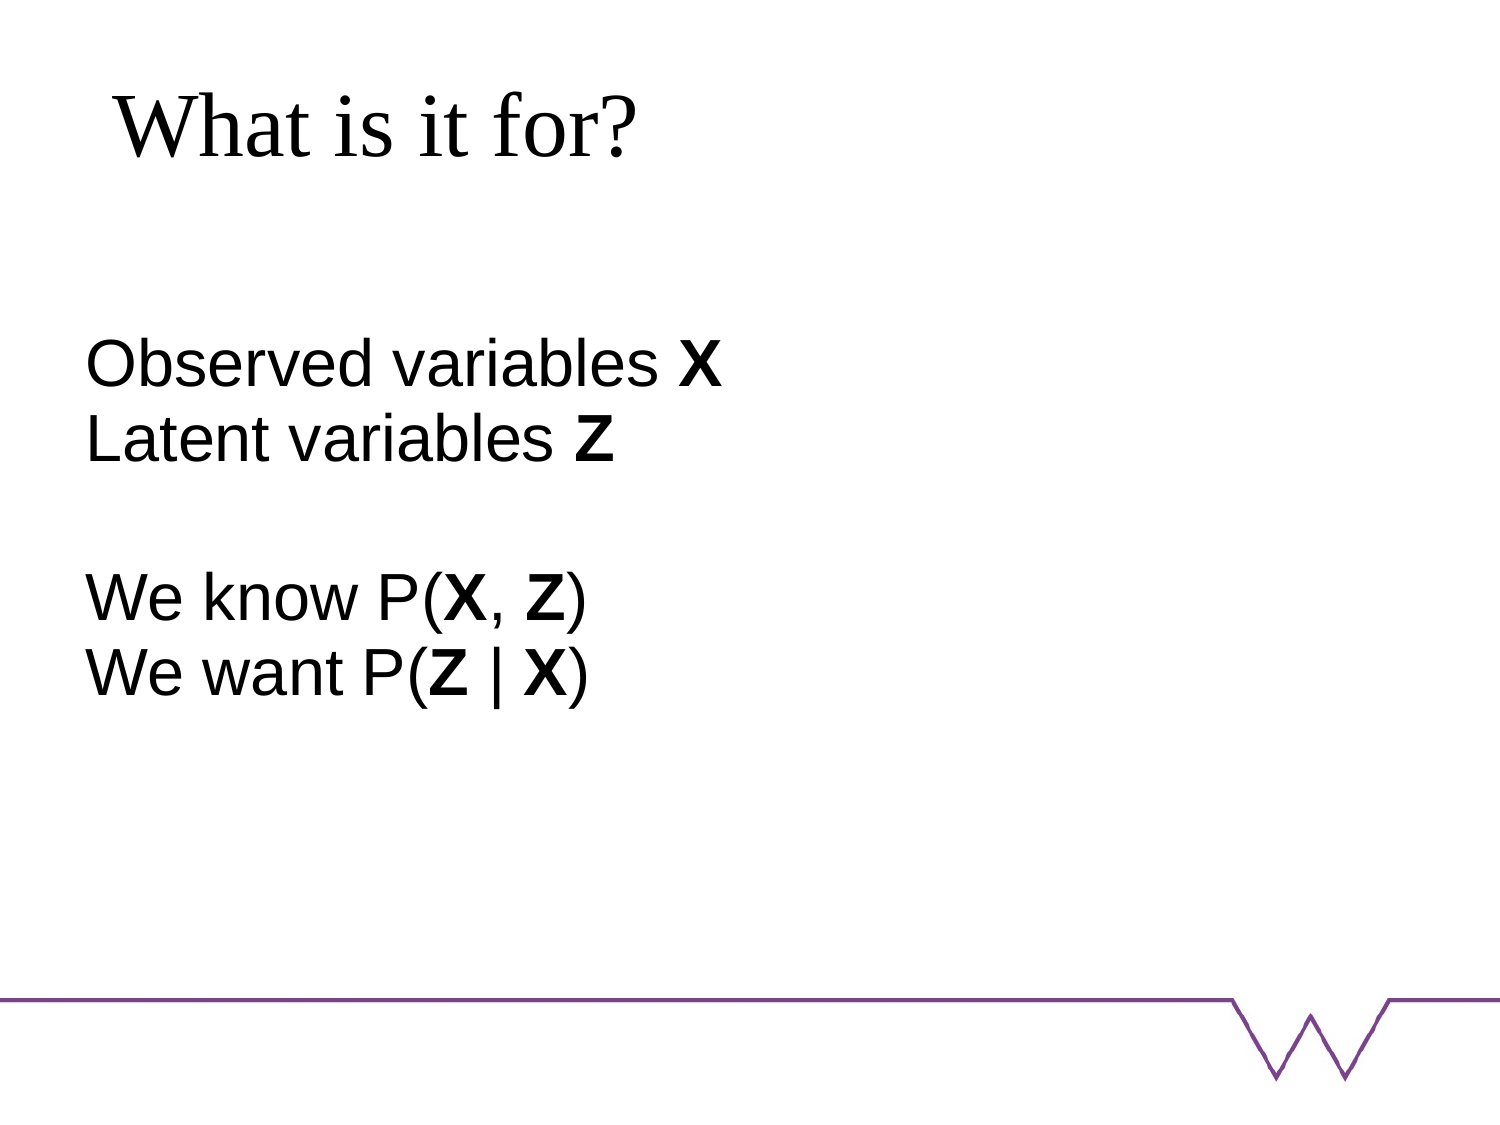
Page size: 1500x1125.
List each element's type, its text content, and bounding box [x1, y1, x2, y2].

text_box Observed variables X Latent variables Z We know P(X, Z) We want P(Z | X) [70, 318, 804, 804]
picture [0, 905, 1500, 1125]
title What is it for? [112, 37, 1388, 213]
